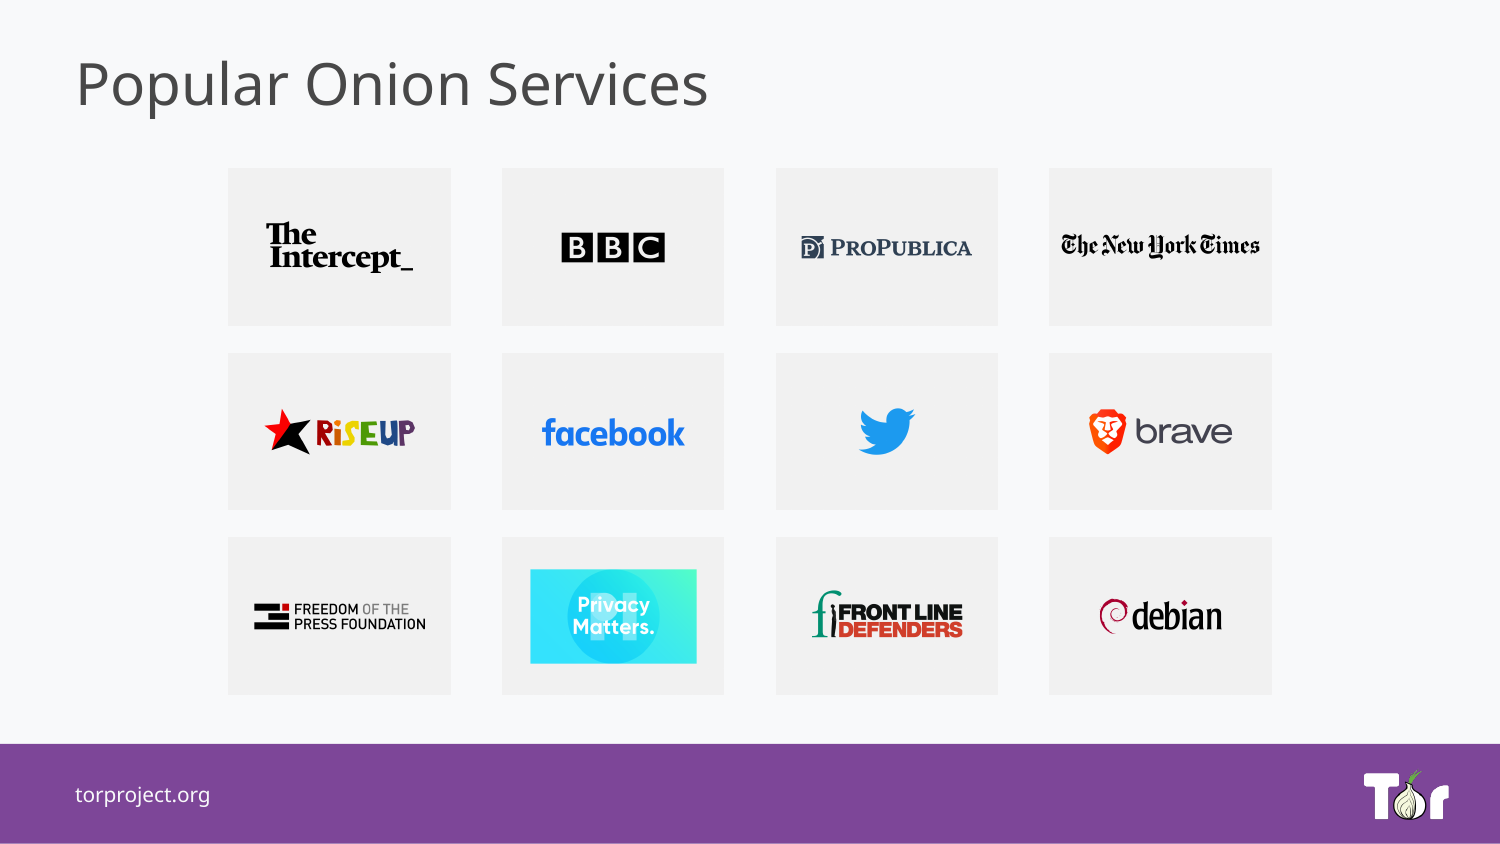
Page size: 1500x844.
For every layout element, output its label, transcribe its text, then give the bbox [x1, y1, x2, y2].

picture [1049, 537, 1272, 695]
picture [776, 537, 998, 695]
picture [1049, 168, 1272, 326]
picture [776, 168, 998, 326]
picture [228, 537, 451, 695]
picture [502, 353, 724, 510]
picture [228, 168, 451, 326]
picture [1049, 353, 1272, 510]
picture [776, 353, 998, 510]
picture [502, 168, 724, 326]
picture [502, 537, 724, 695]
title Popular Onion Services [75, 46, 1436, 141]
picture [1364, 768, 1449, 820]
picture [228, 353, 451, 510]
